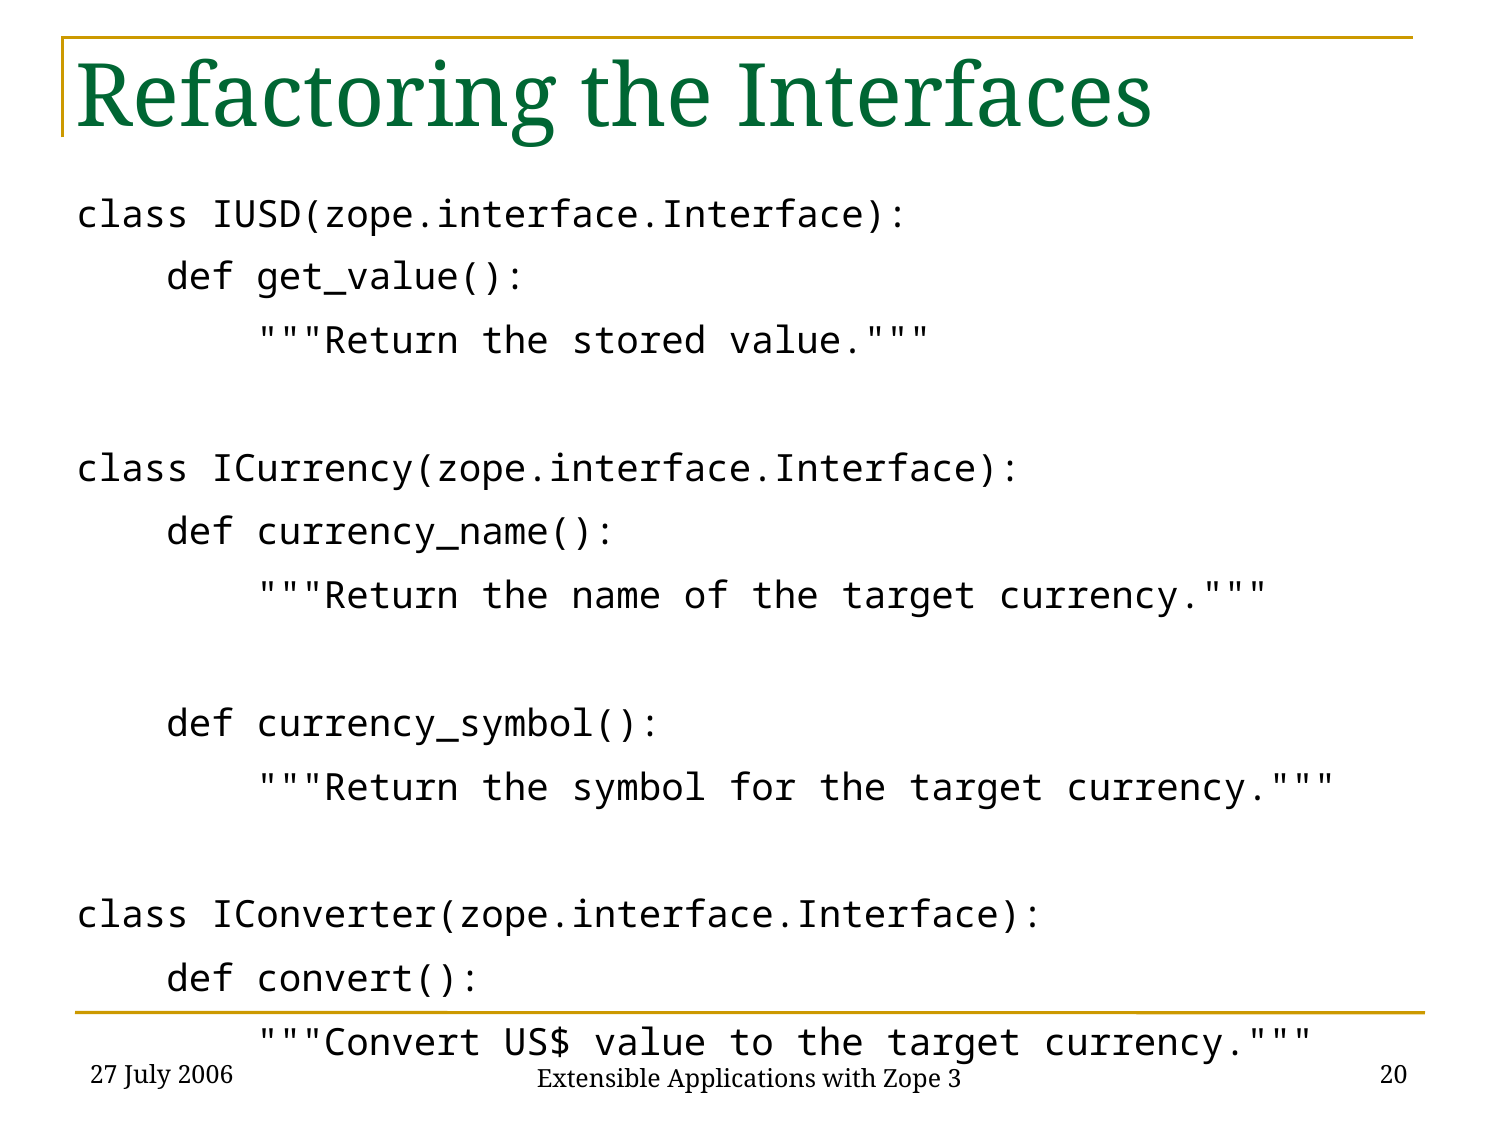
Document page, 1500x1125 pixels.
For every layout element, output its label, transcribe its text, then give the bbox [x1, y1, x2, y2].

list class IUSD(zope.interface.Interface): def get_value(): """Return the stored value.""" class ICurrency(zope.interface.Interface): def currency_name(): """Return the name of the target currency.""" def currency_symbol(): """Return the symbol for the target currency.""" class IConverter(zope.interface.Interface): def convert(): """Convert US$ value to the target currency.""" [74, 187, 1423, 1019]
title Refactoring the Interfaces [74, 45, 1423, 151]
